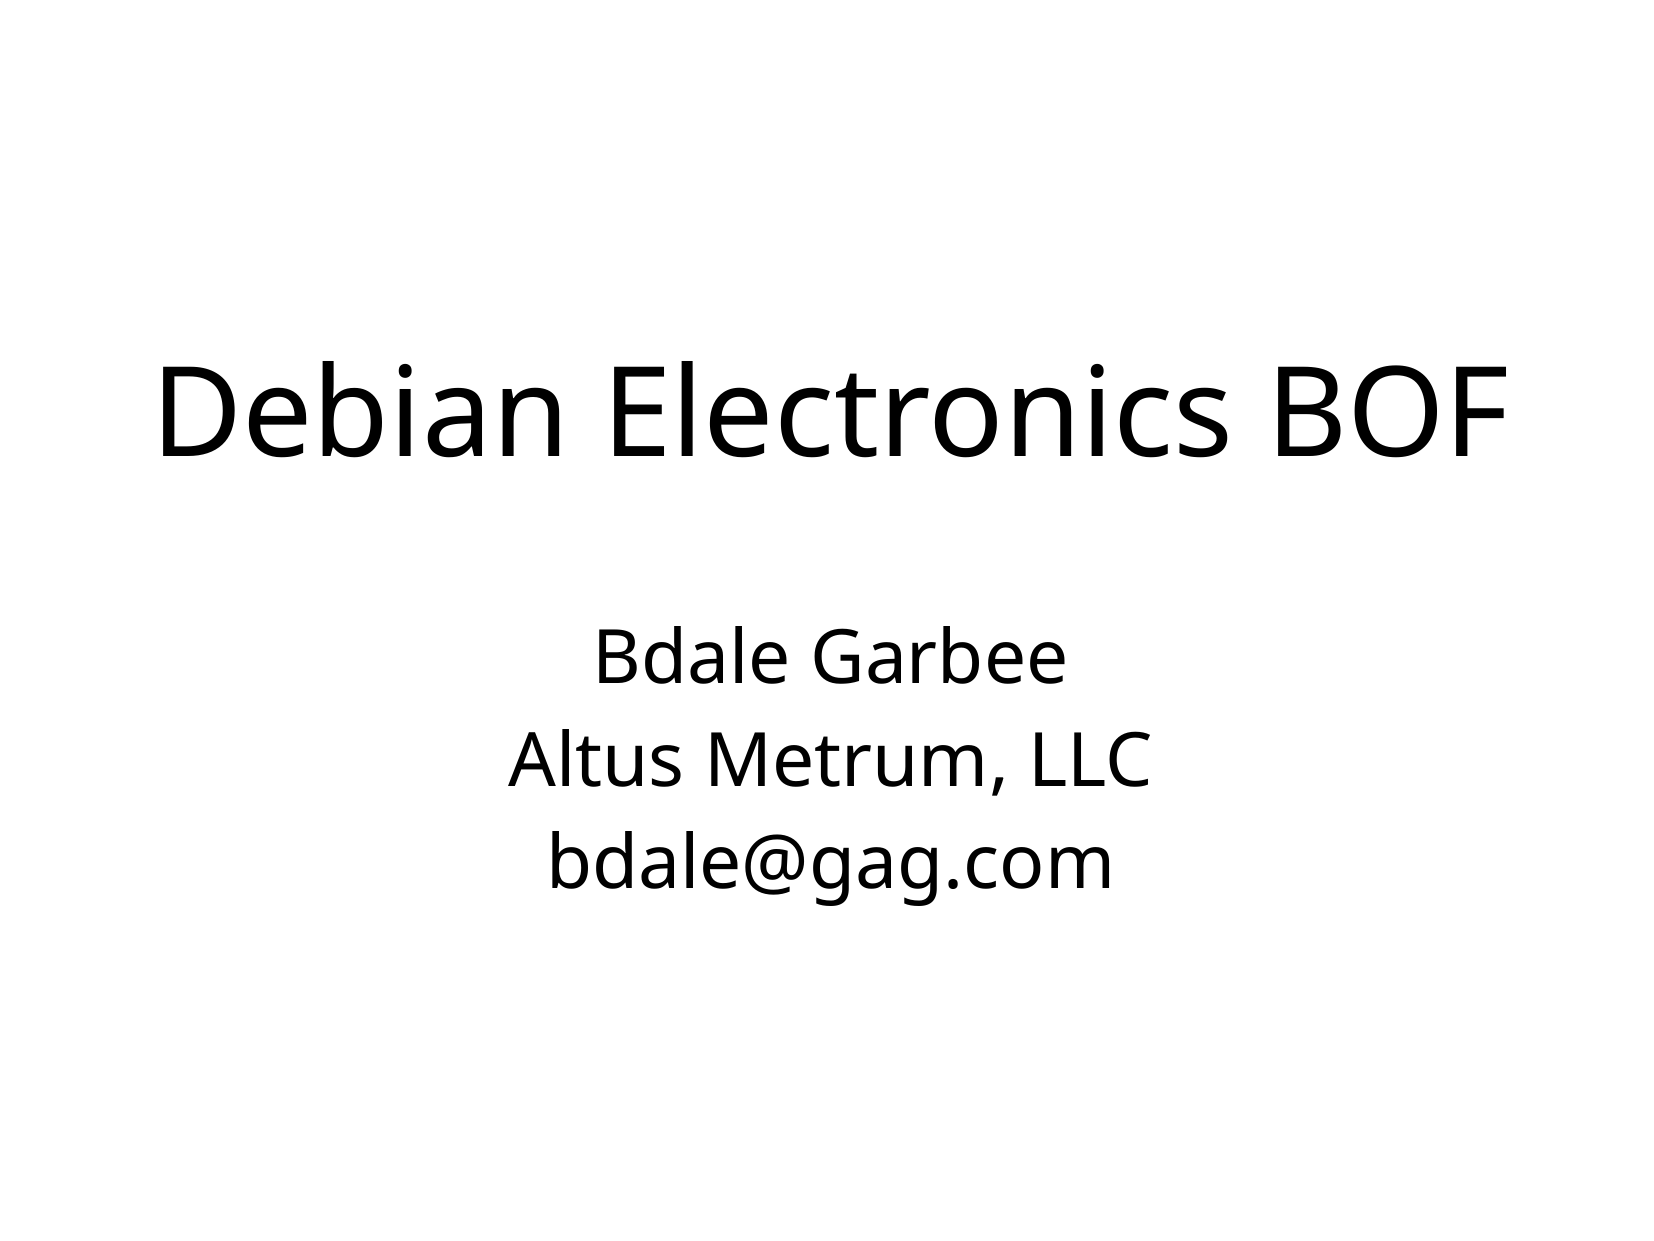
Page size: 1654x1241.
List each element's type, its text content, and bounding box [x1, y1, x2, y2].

title Debian Electronics BOF Bdale Garbee Altus Metrum, LLC bdale@gag.com [86, 272, 1576, 961]
